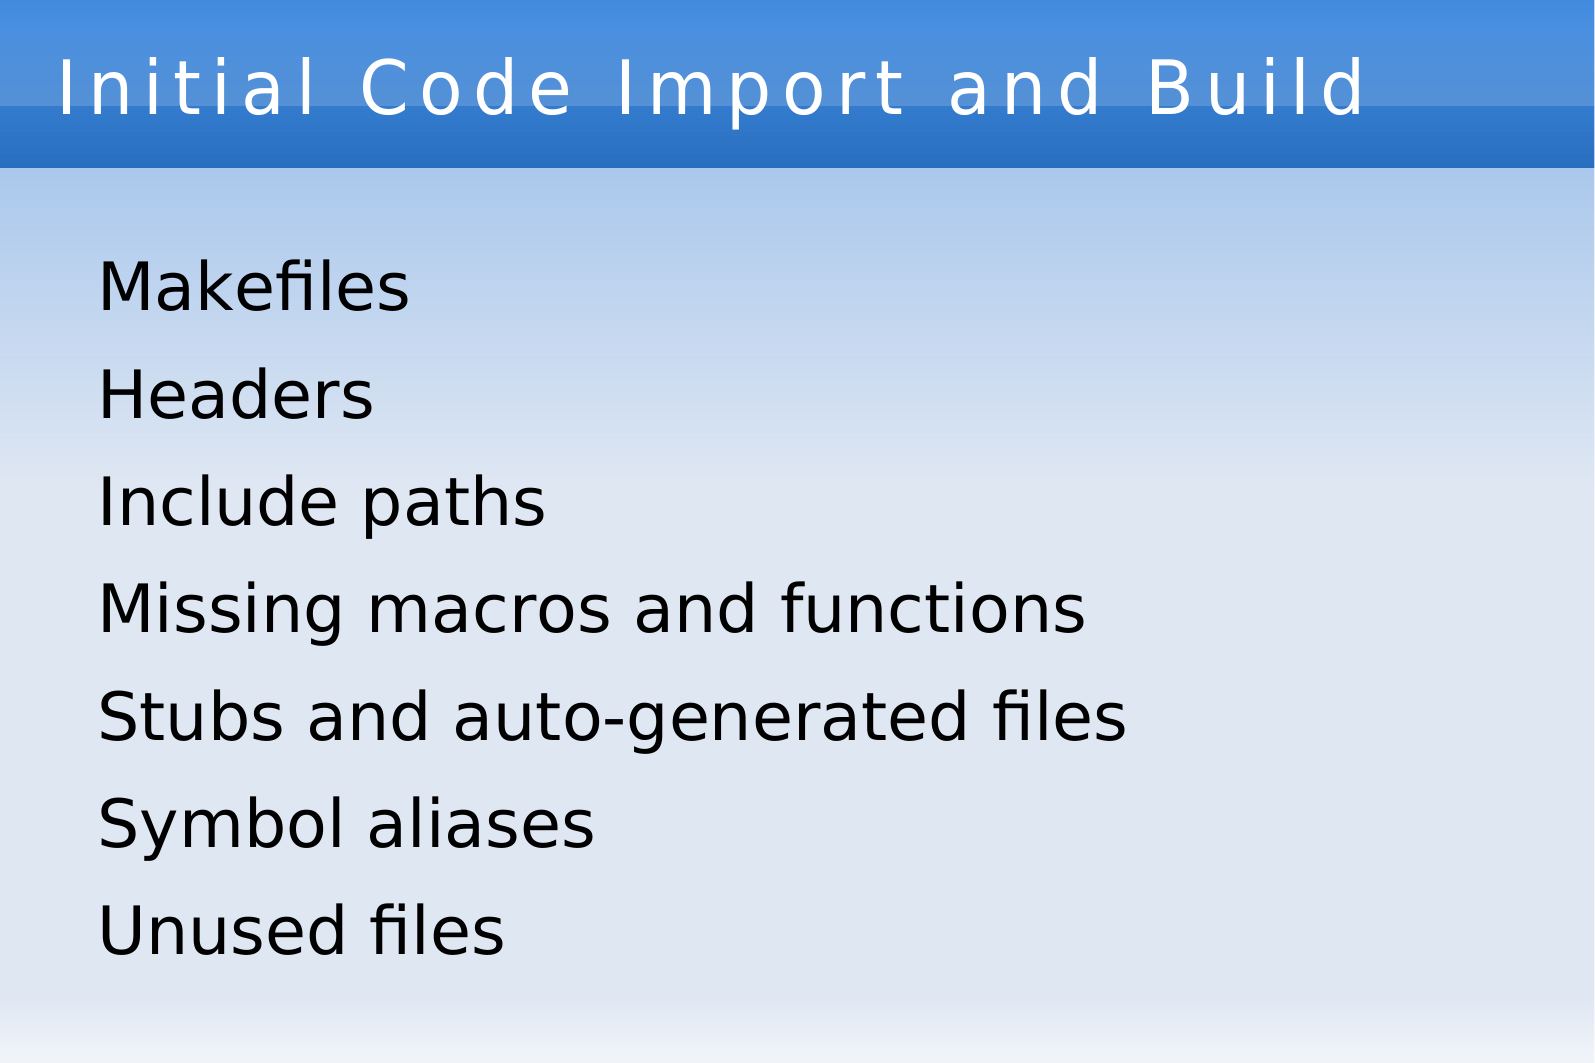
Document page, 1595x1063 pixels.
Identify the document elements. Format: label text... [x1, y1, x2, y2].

title Initial Code Import and Build [56, 25, 1388, 153]
picture [0, 0, 1595, 1063]
list Makefiles Headers Include paths Missing macros and functions Stubs and auto-generated files Symbol aliases Unused files [79, 248, 1515, 971]
